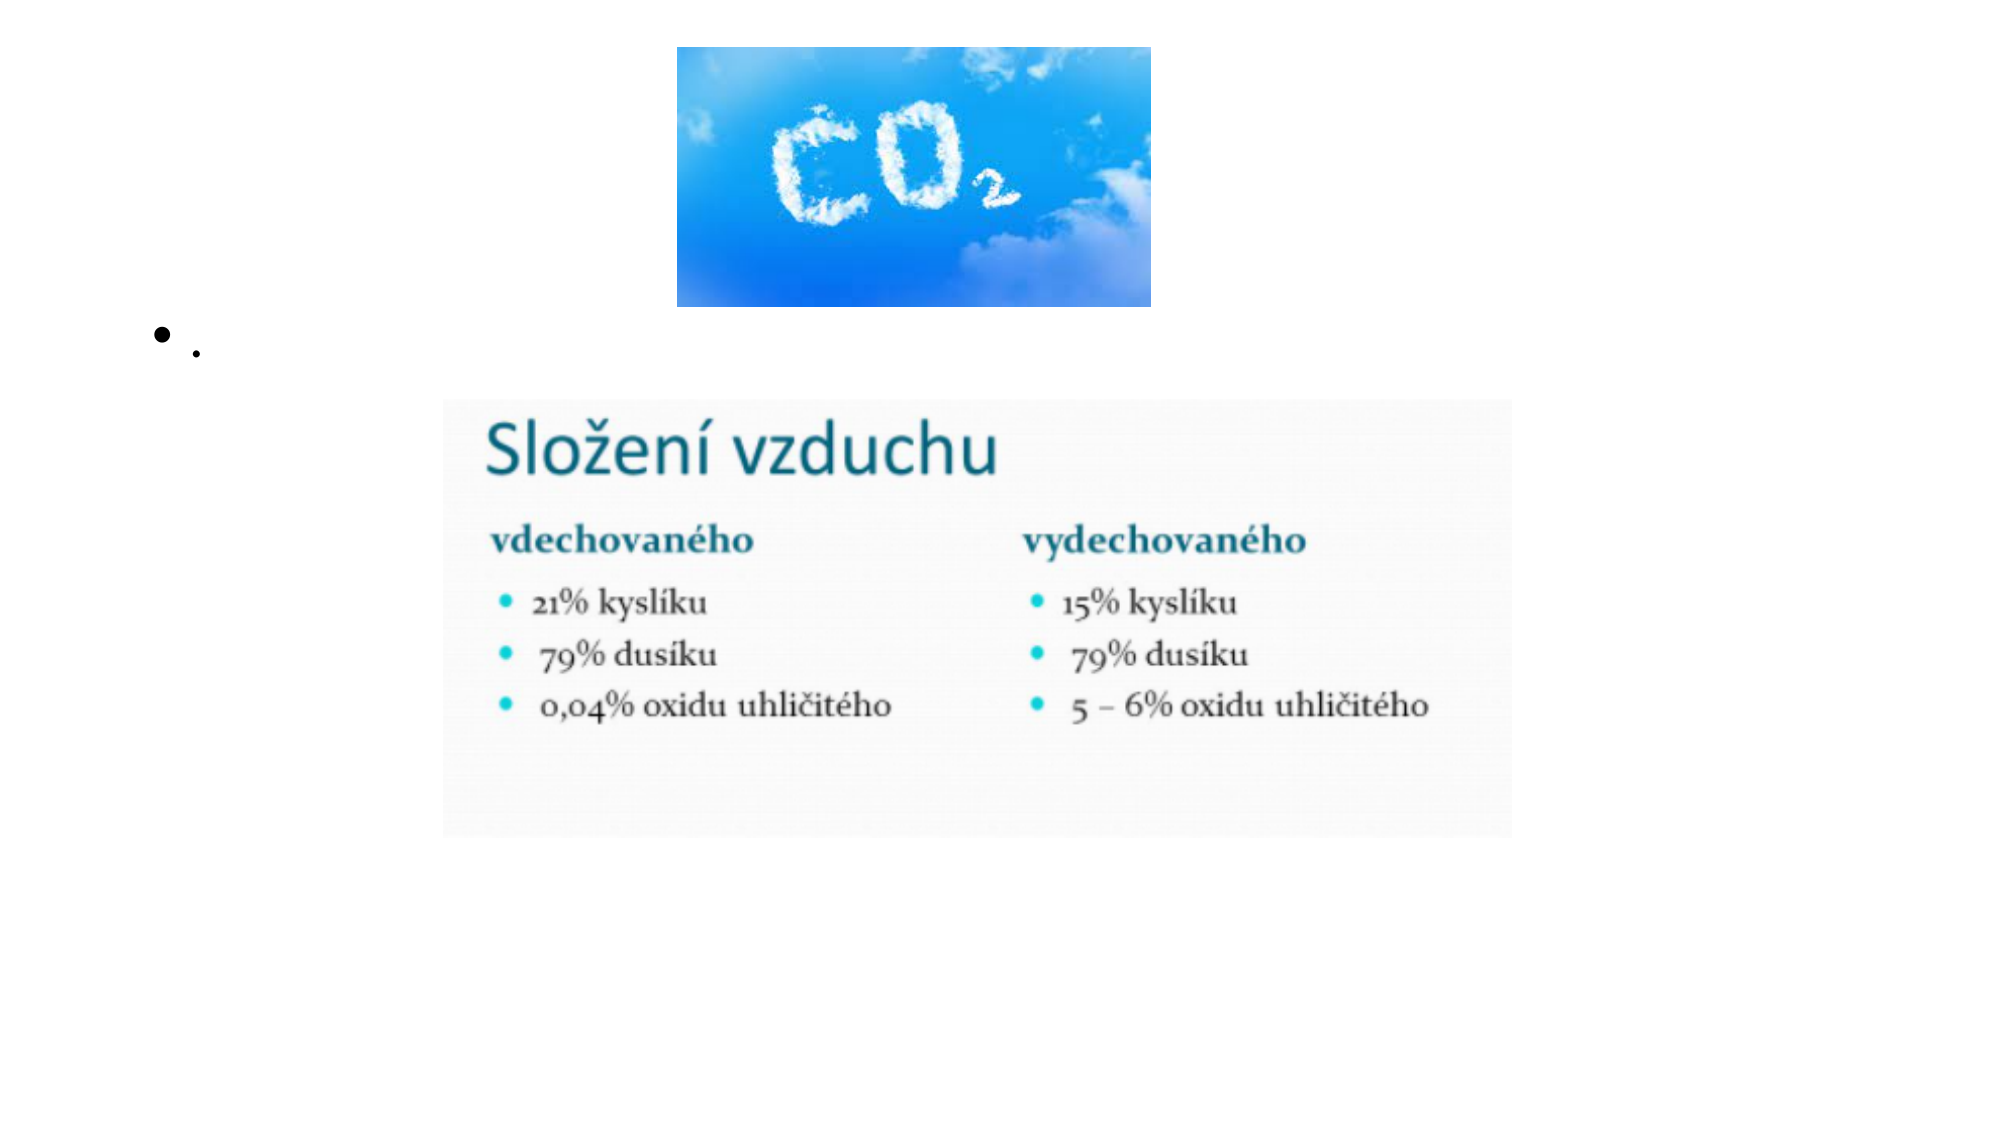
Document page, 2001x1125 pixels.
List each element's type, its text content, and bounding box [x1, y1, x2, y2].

list . [137, 299, 1863, 1014]
picture [443, 399, 1512, 838]
picture [677, 47, 1151, 299]
